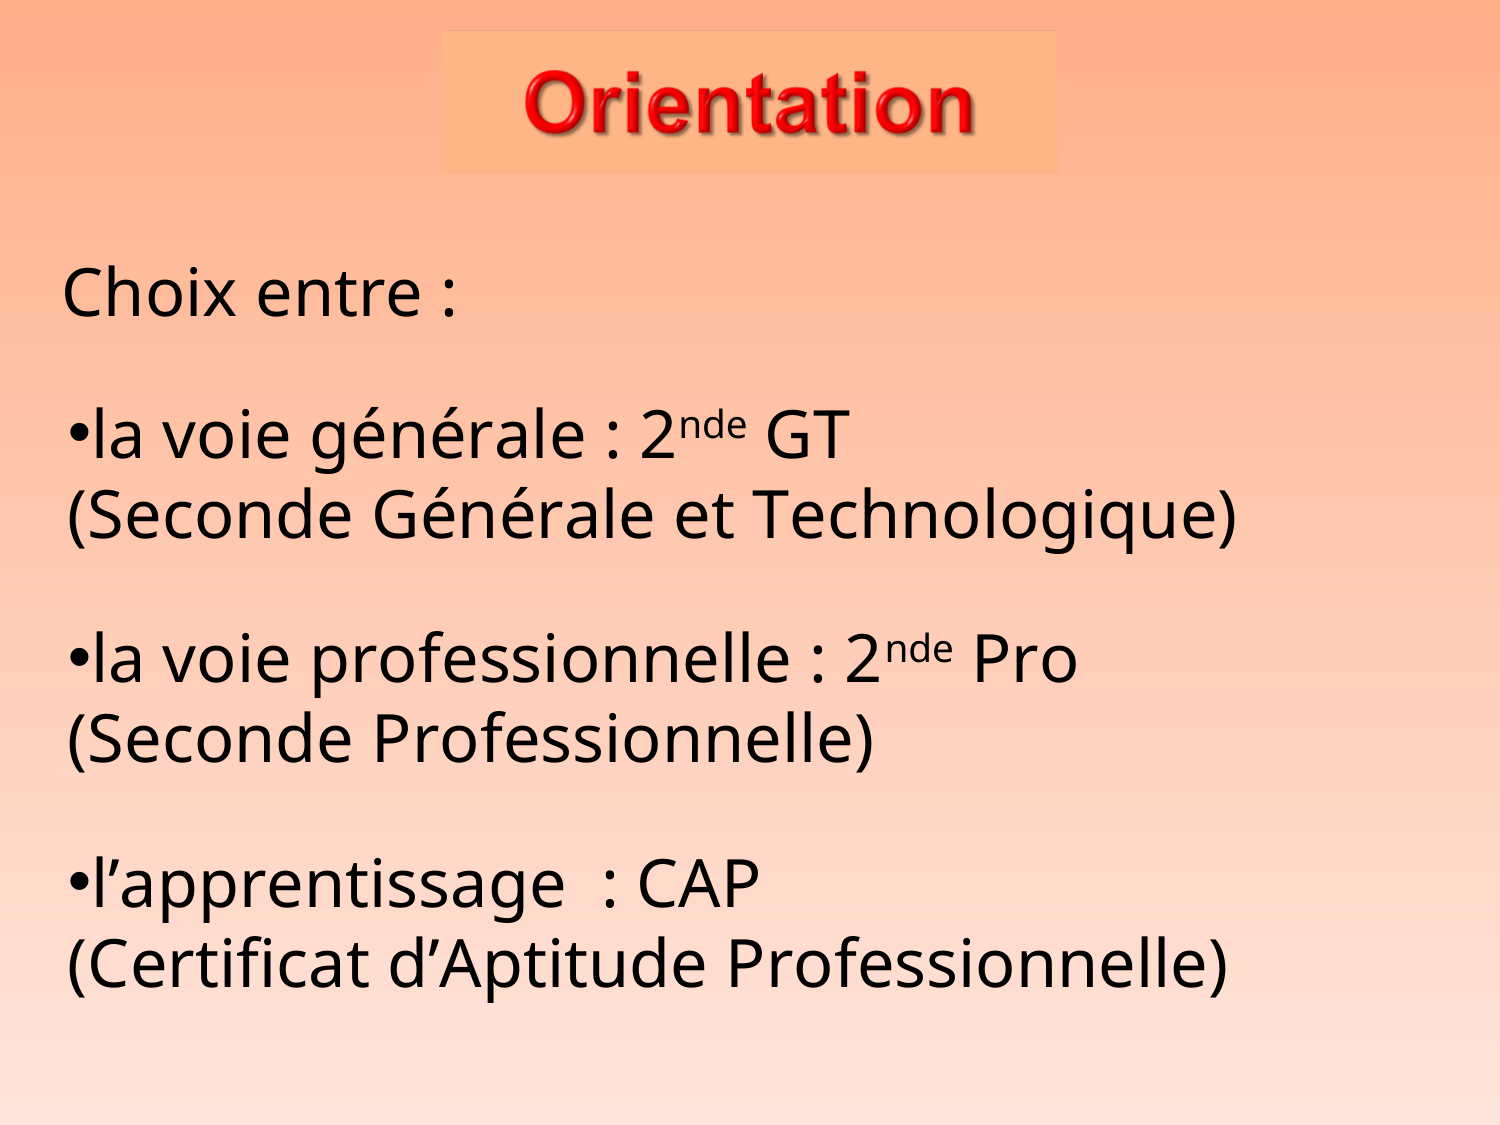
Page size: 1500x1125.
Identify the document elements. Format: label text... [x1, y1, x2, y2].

text_box la voie professionnelle : 2nde Pro (Seconde Professionnelle) [53, 608, 1412, 784]
text_box la voie générale : 2nde GT (Seconde Générale et Technologique) [53, 383, 1282, 560]
text_box Choix entre : [47, 242, 491, 338]
picture [441, 21, 1059, 174]
text_box l’apprentissage : CAP (Certificat d’Aptitude Professionnelle) [53, 832, 1294, 1009]
